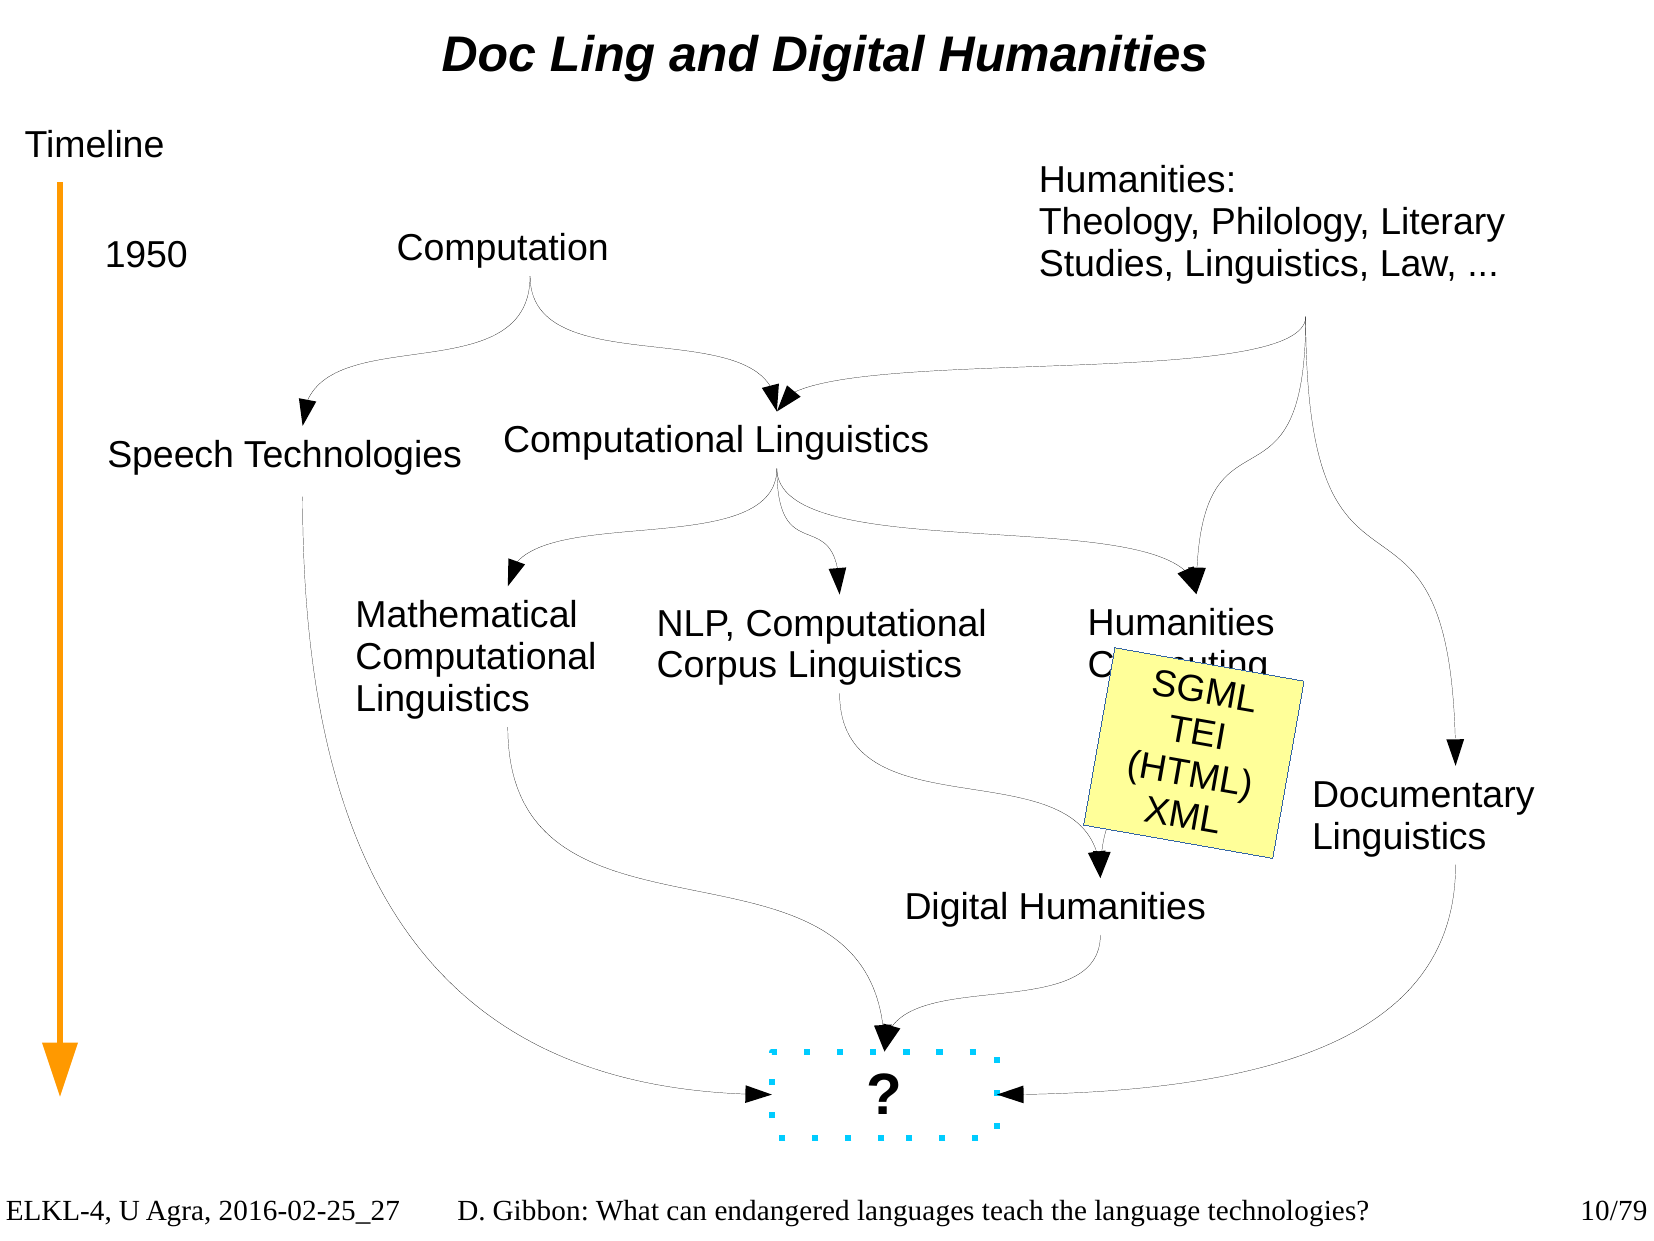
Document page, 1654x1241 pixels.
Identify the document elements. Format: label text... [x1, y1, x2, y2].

text_box Timeline [9, 116, 241, 174]
text_box Humanities Computing [1072, 594, 1320, 693]
text_box Computation [381, 219, 679, 277]
text_box SGML TEI (HTML) XML [1083, 647, 1304, 859]
text_box Computational Linguistics [488, 411, 1066, 469]
text_box ? [771, 1051, 997, 1138]
text_box Digital Humanities [889, 878, 1311, 935]
title Doc Ling and Digital Humanities [0, 2, 1654, 106]
text_box Mathematical Computational Linguistics [340, 586, 676, 728]
text_box Humanities: Theology, Philology, Literary Studies, Linguistics, Law, ... [1024, 151, 1588, 317]
text_box NLP, Computational Corpus Linguistics [641, 594, 1038, 694]
text_box Speech Technologies [92, 425, 513, 497]
text_box Documentary Linguistics [1297, 765, 1614, 865]
text_box 1950 [90, 226, 256, 284]
